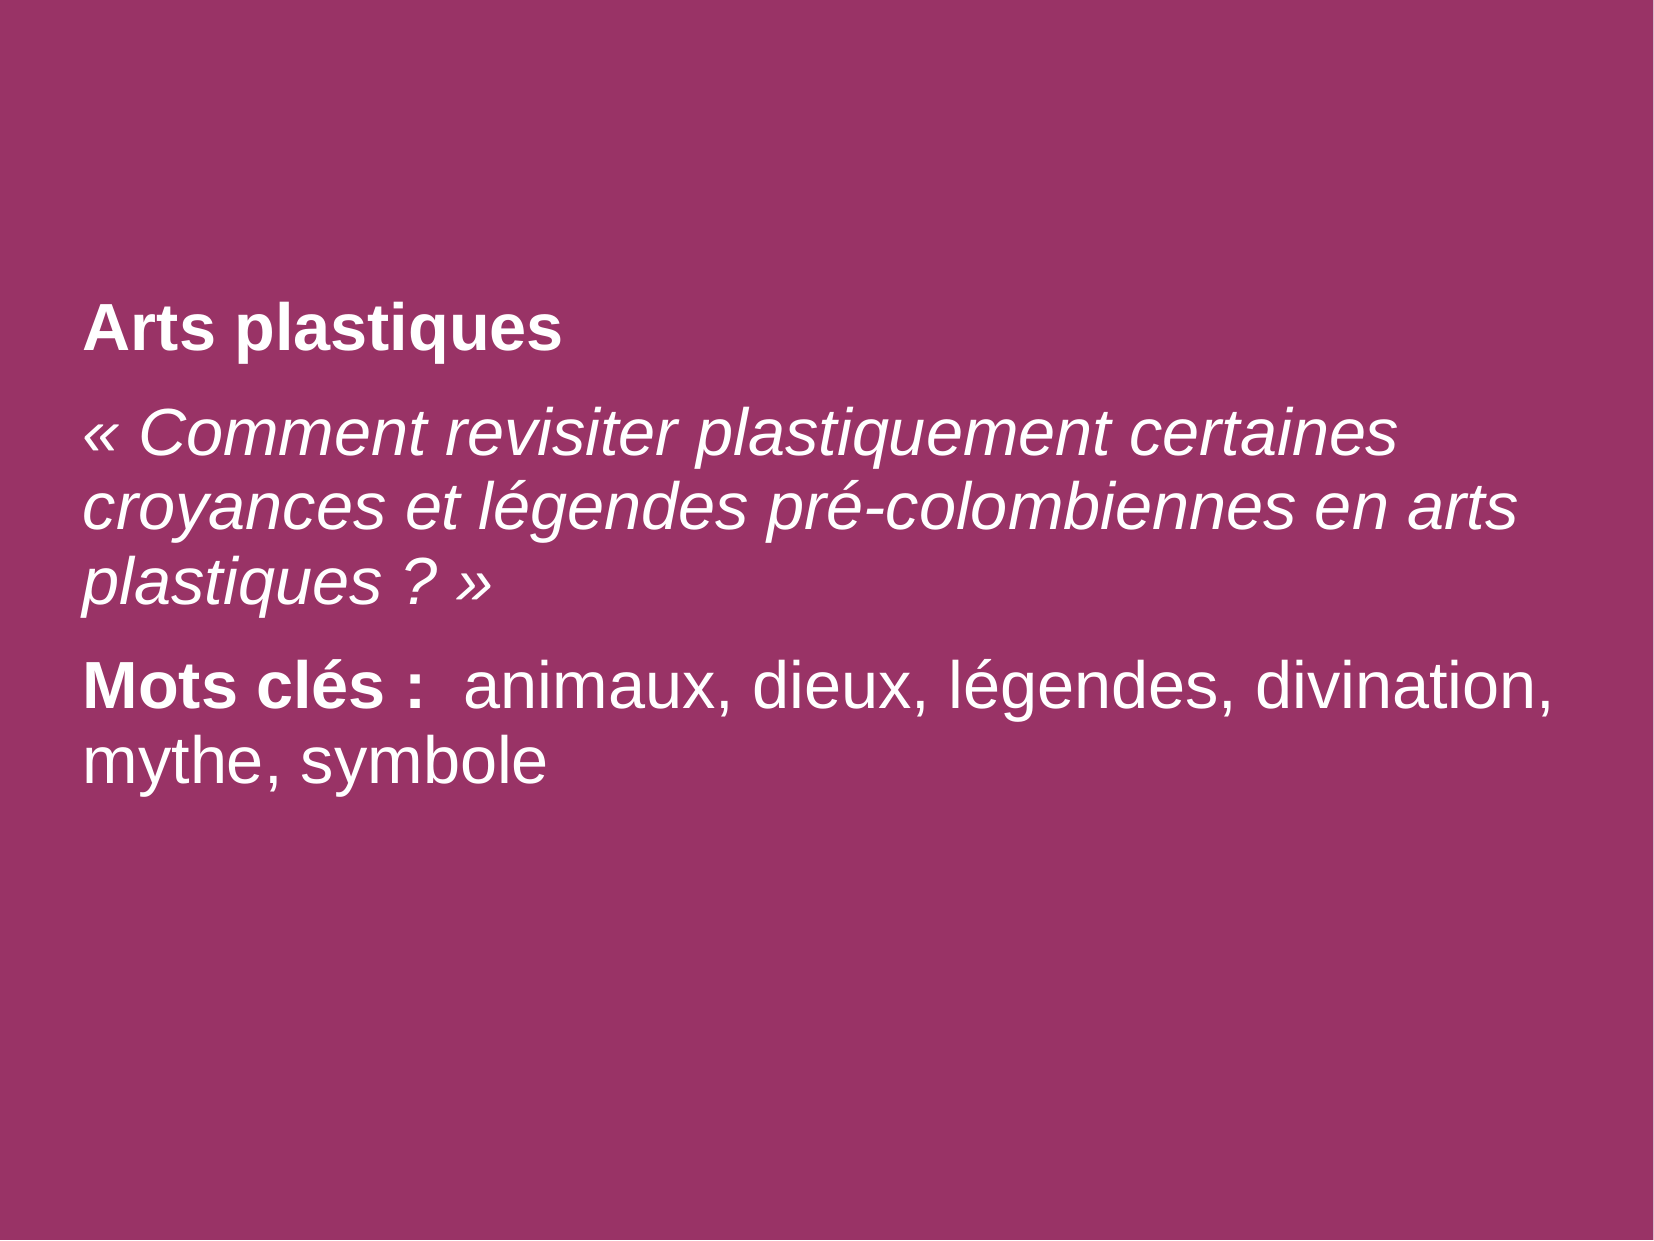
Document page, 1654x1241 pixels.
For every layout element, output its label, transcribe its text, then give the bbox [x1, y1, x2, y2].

list Arts plastiques « Comment revisiter plastiquement certaines croyances et légendes pré-colombiennes en arts plastiques ? » Mots clés : animaux, dieux, légendes, divination, mythe, symbole [82, 290, 1571, 1010]
